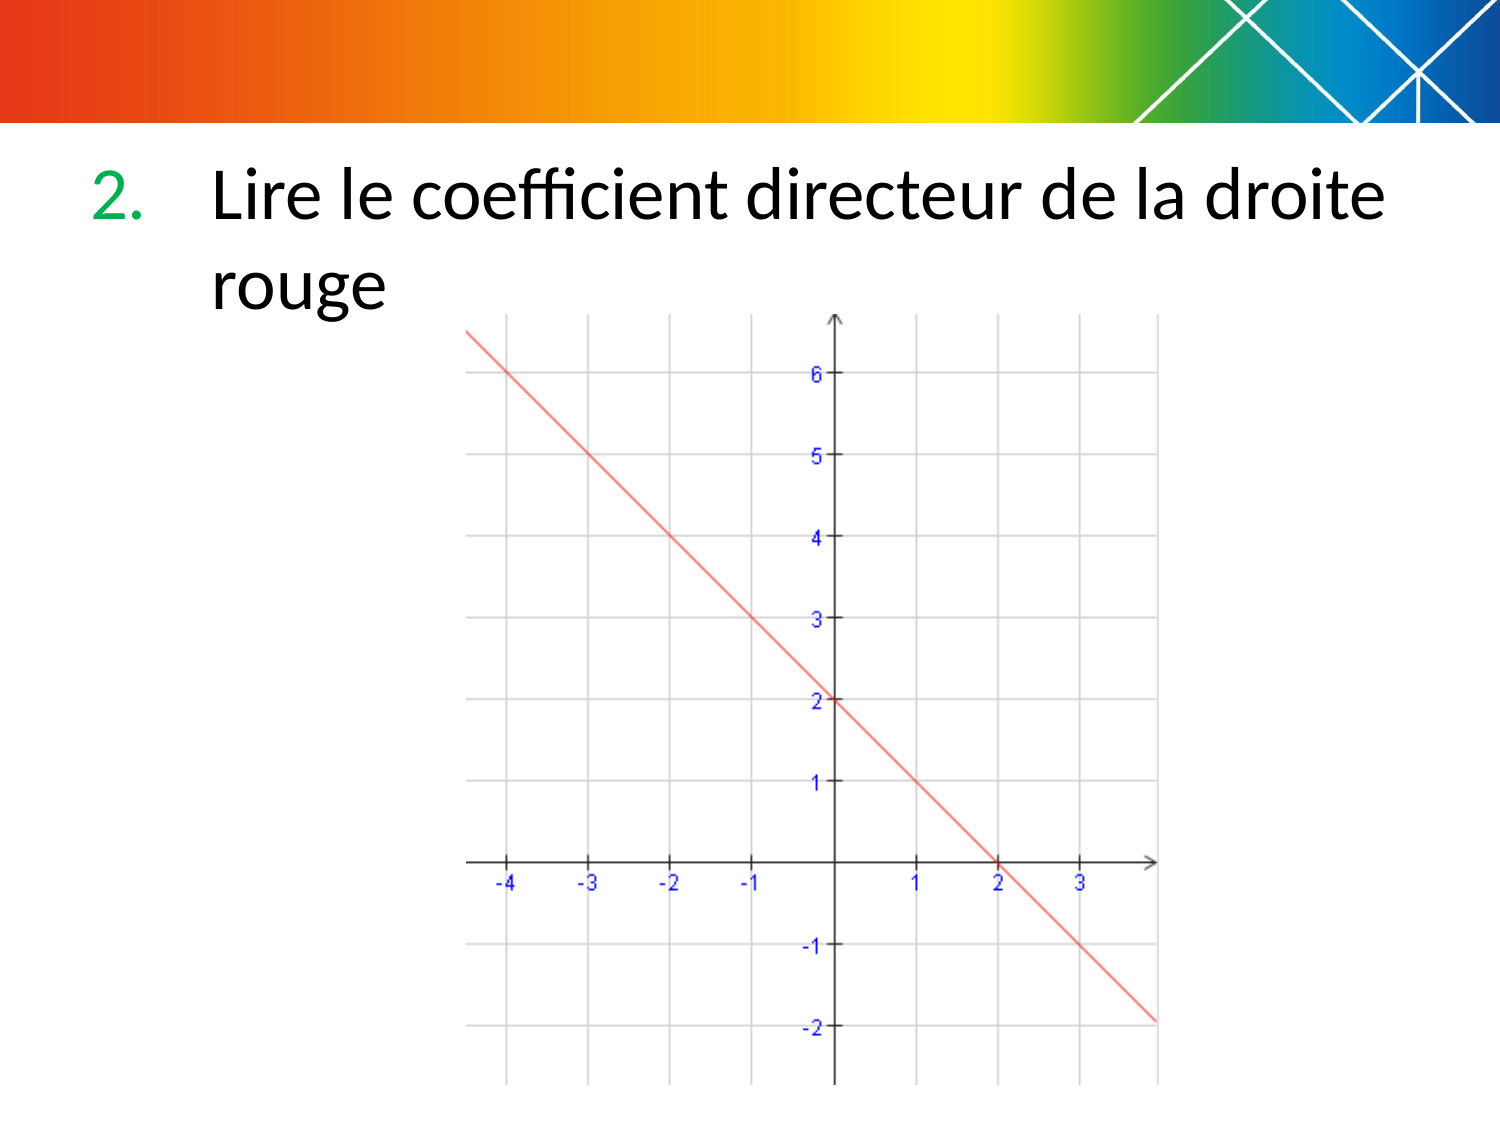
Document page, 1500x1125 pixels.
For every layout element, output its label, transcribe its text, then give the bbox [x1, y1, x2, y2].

title Lire le coefficient directeur de la droite rouge [75, 136, 1426, 332]
picture [466, 314, 1159, 1085]
picture [0, 0, 1359, 123]
picture [1340, 0, 1500, 123]
